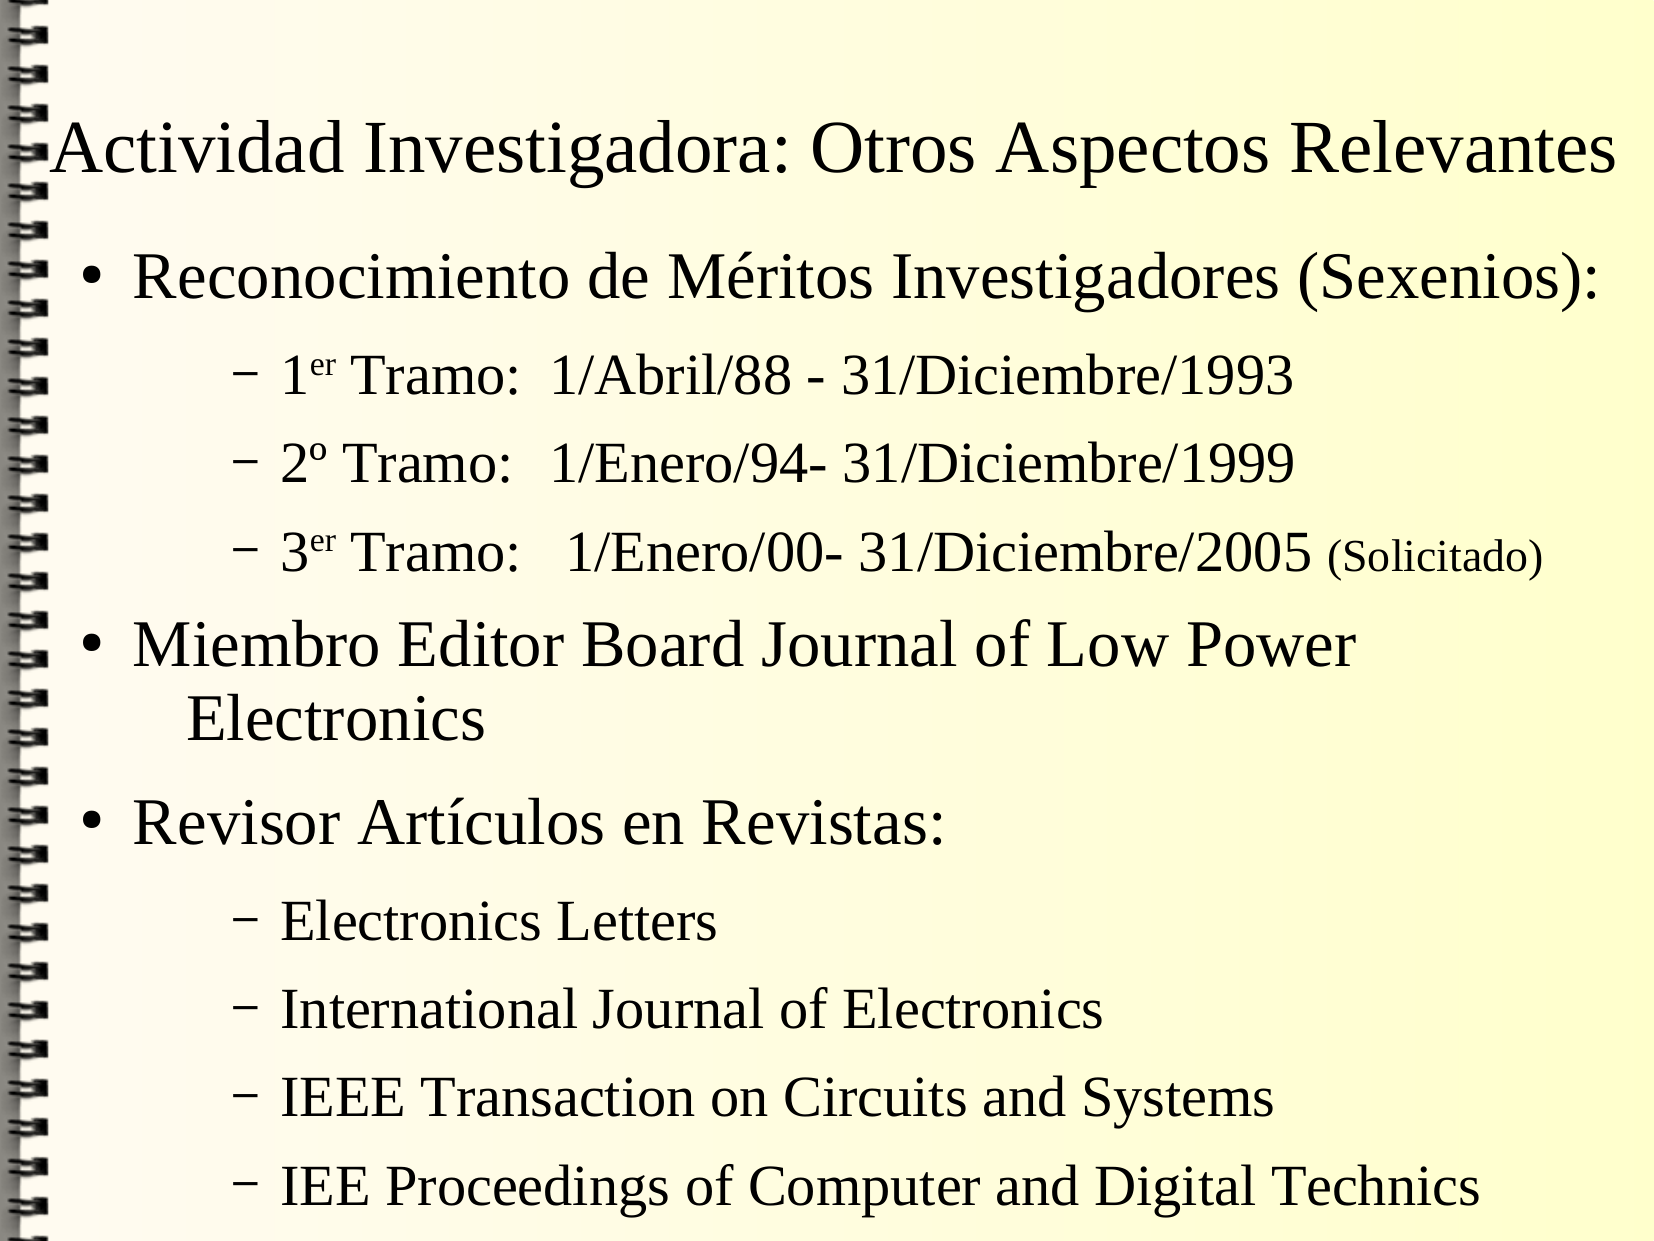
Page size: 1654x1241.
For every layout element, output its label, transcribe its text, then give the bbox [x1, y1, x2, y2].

picture [0, 0, 1654, 1241]
list Reconocimiento de Méritos Investigadores (Sexenios): 1er Tramo: 1/Abril/88 - 31/Diciembre/1993 2º Tramo: 1/Enero/94- 31/Diciembre/1999 3er Tramo: 1/Enero/00- 31/Diciembre/2005 (Solicitado) Miembro Editor Board Journal of Low Power Electronics Revisor Artículos en Revistas: Electronics Letters International Journal of Electronics IEEE Transaction on Circuits and Systems IEE Proceedings of Computer and Digital Technics [44, 239, 1625, 1223]
title Actividad Investigadora: Otros Aspectos Relevantes [14, 43, 1654, 251]
